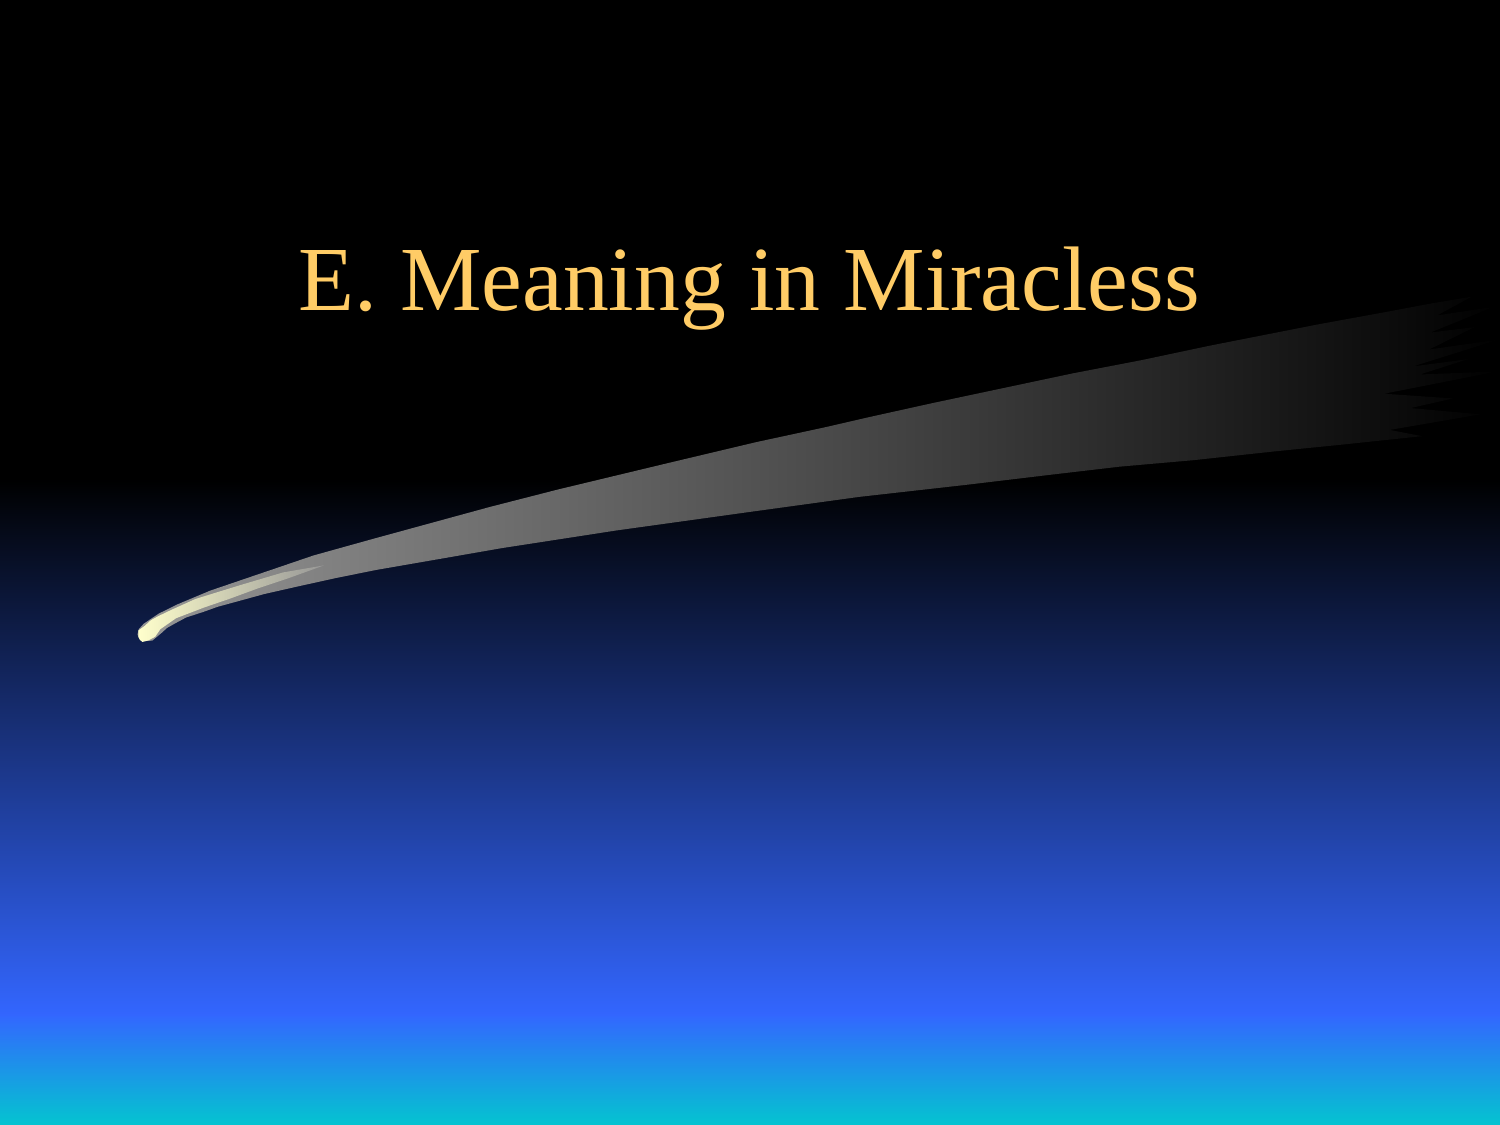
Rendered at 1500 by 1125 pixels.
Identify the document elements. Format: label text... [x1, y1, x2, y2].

title E. Meaning in Miracless [112, 185, 1388, 374]
